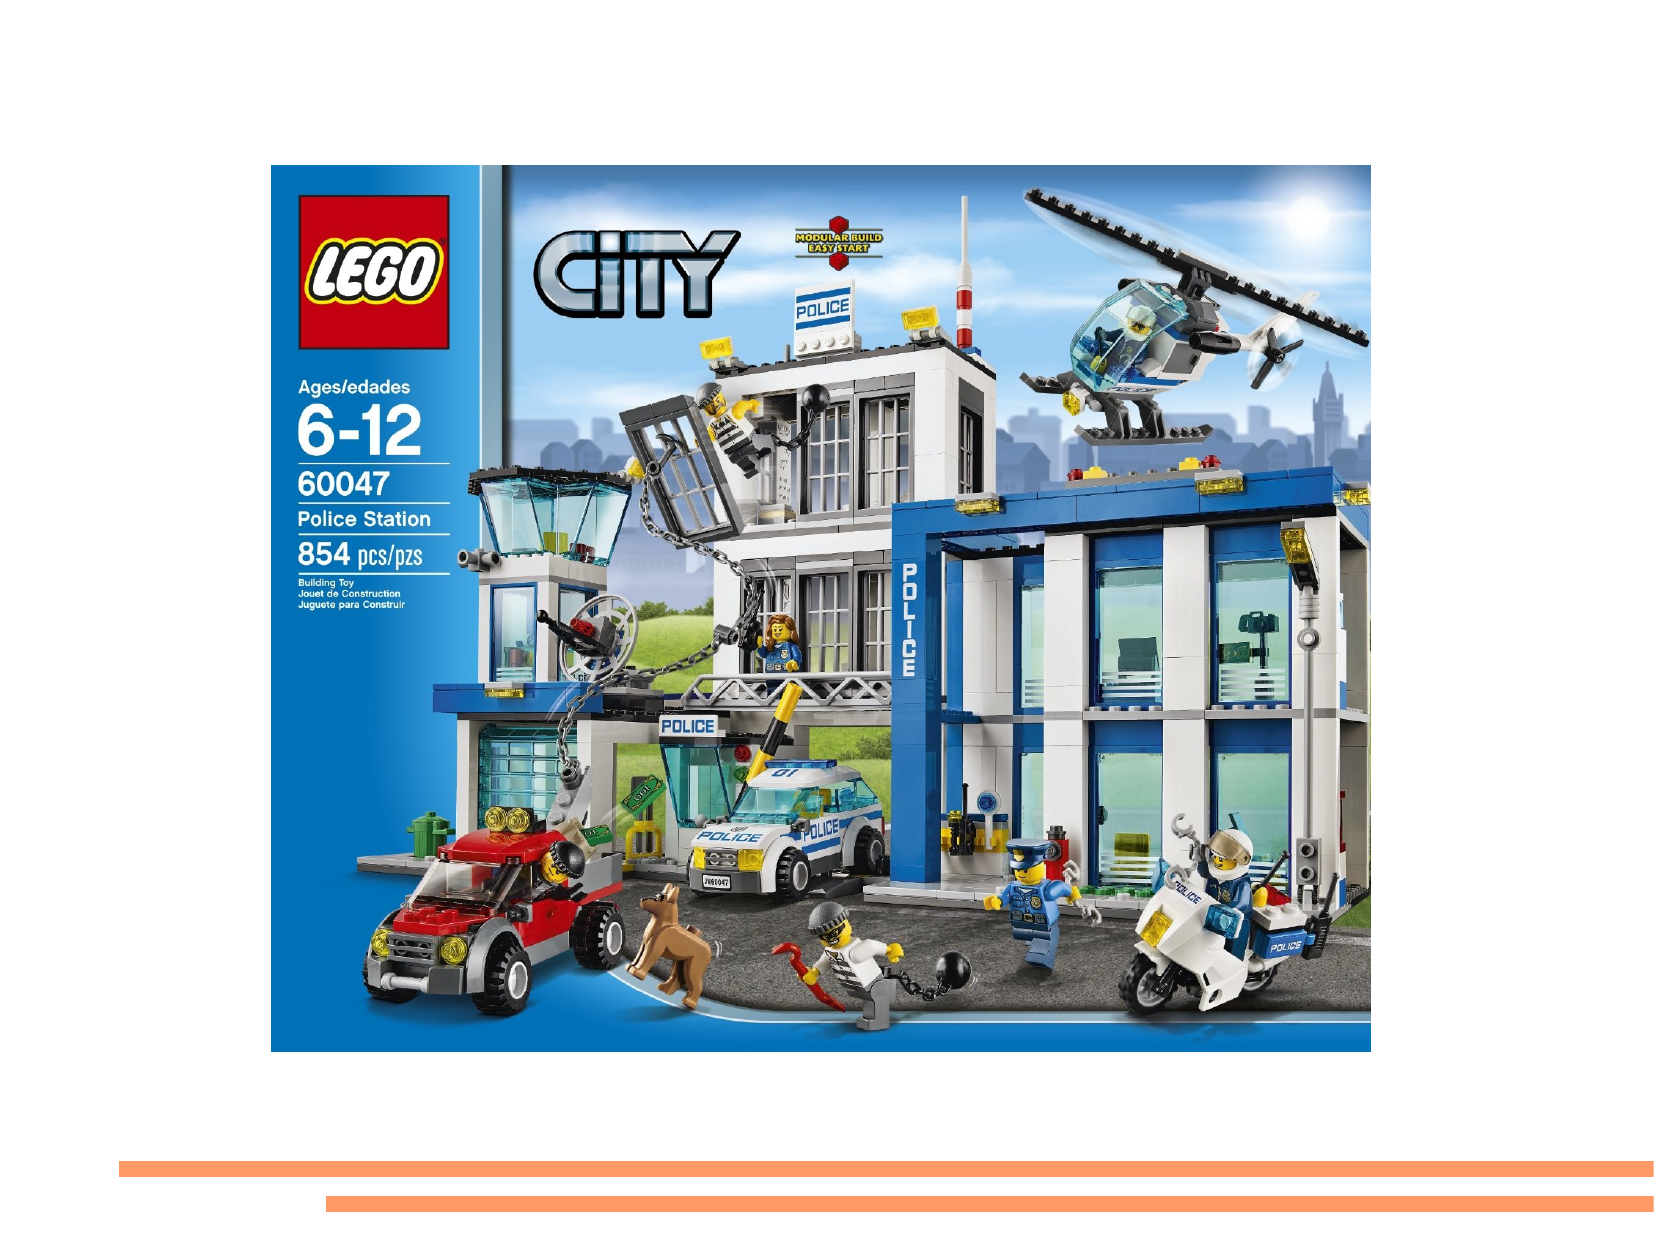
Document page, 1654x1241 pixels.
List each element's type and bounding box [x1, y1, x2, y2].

picture [271, 165, 1371, 1052]
